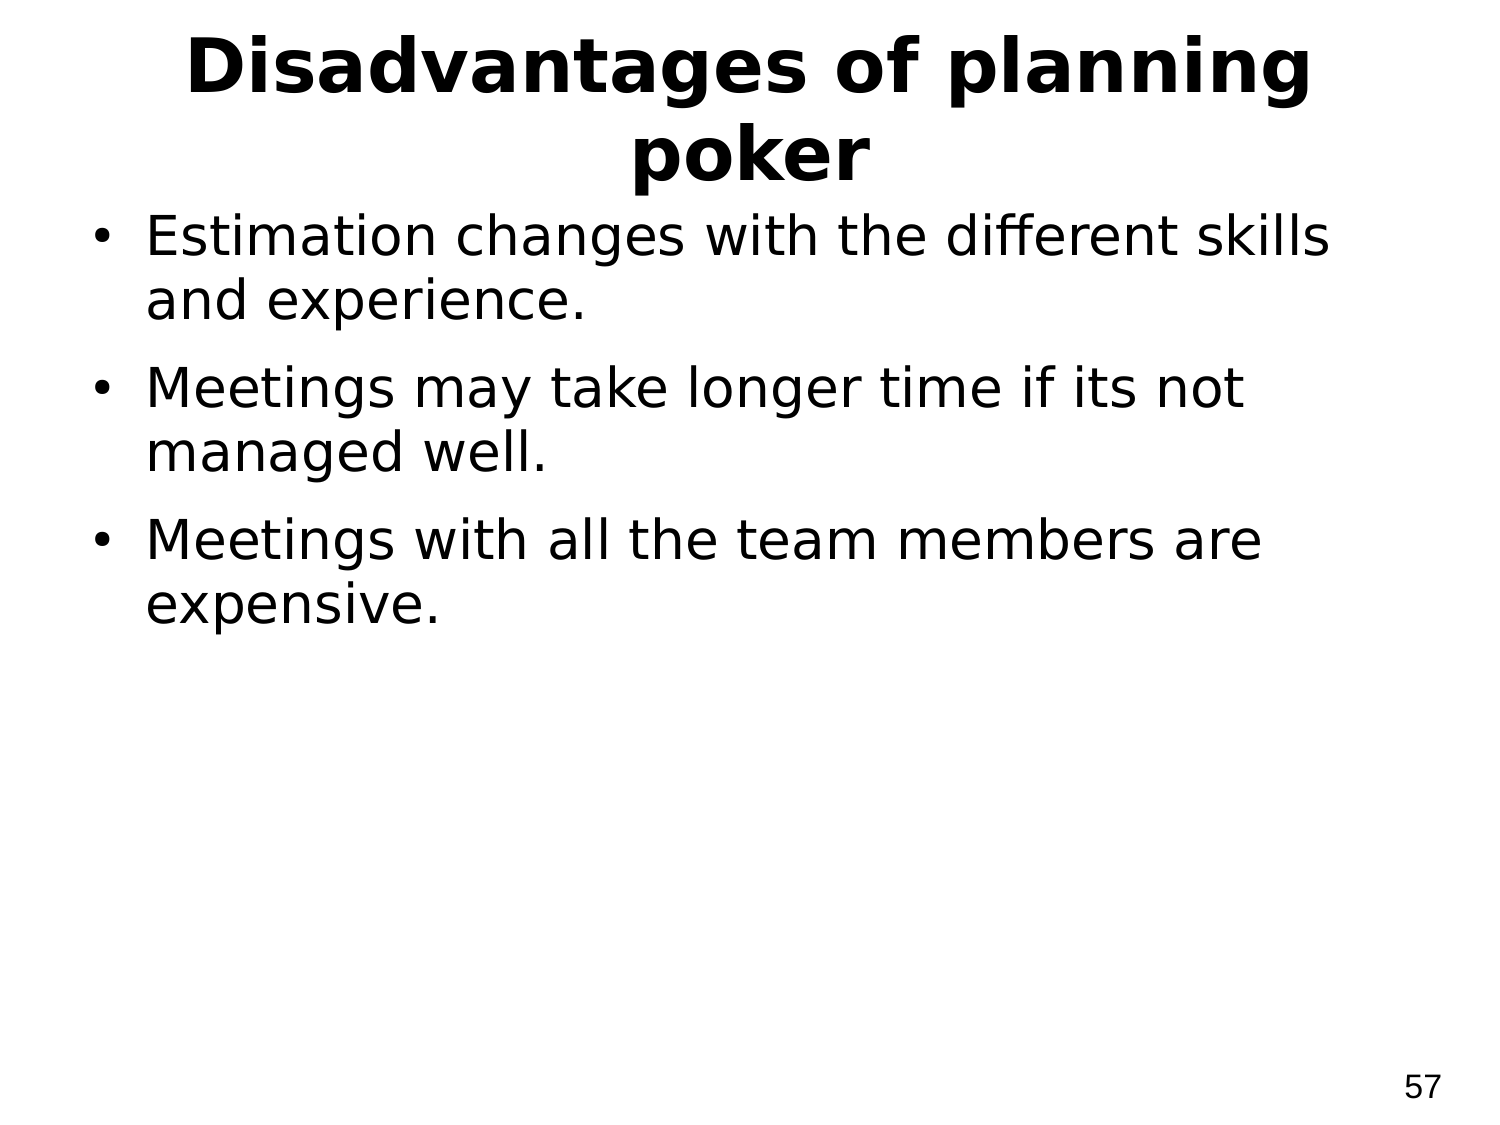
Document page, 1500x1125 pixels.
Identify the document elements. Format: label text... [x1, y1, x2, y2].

title Disadvantages of planning poker [75, 23, 1425, 199]
list Estimation changes with the different skills and experience. Meetings may take longer time if its not managed well. Meetings with all the team members are expensive. [75, 204, 1395, 1075]
